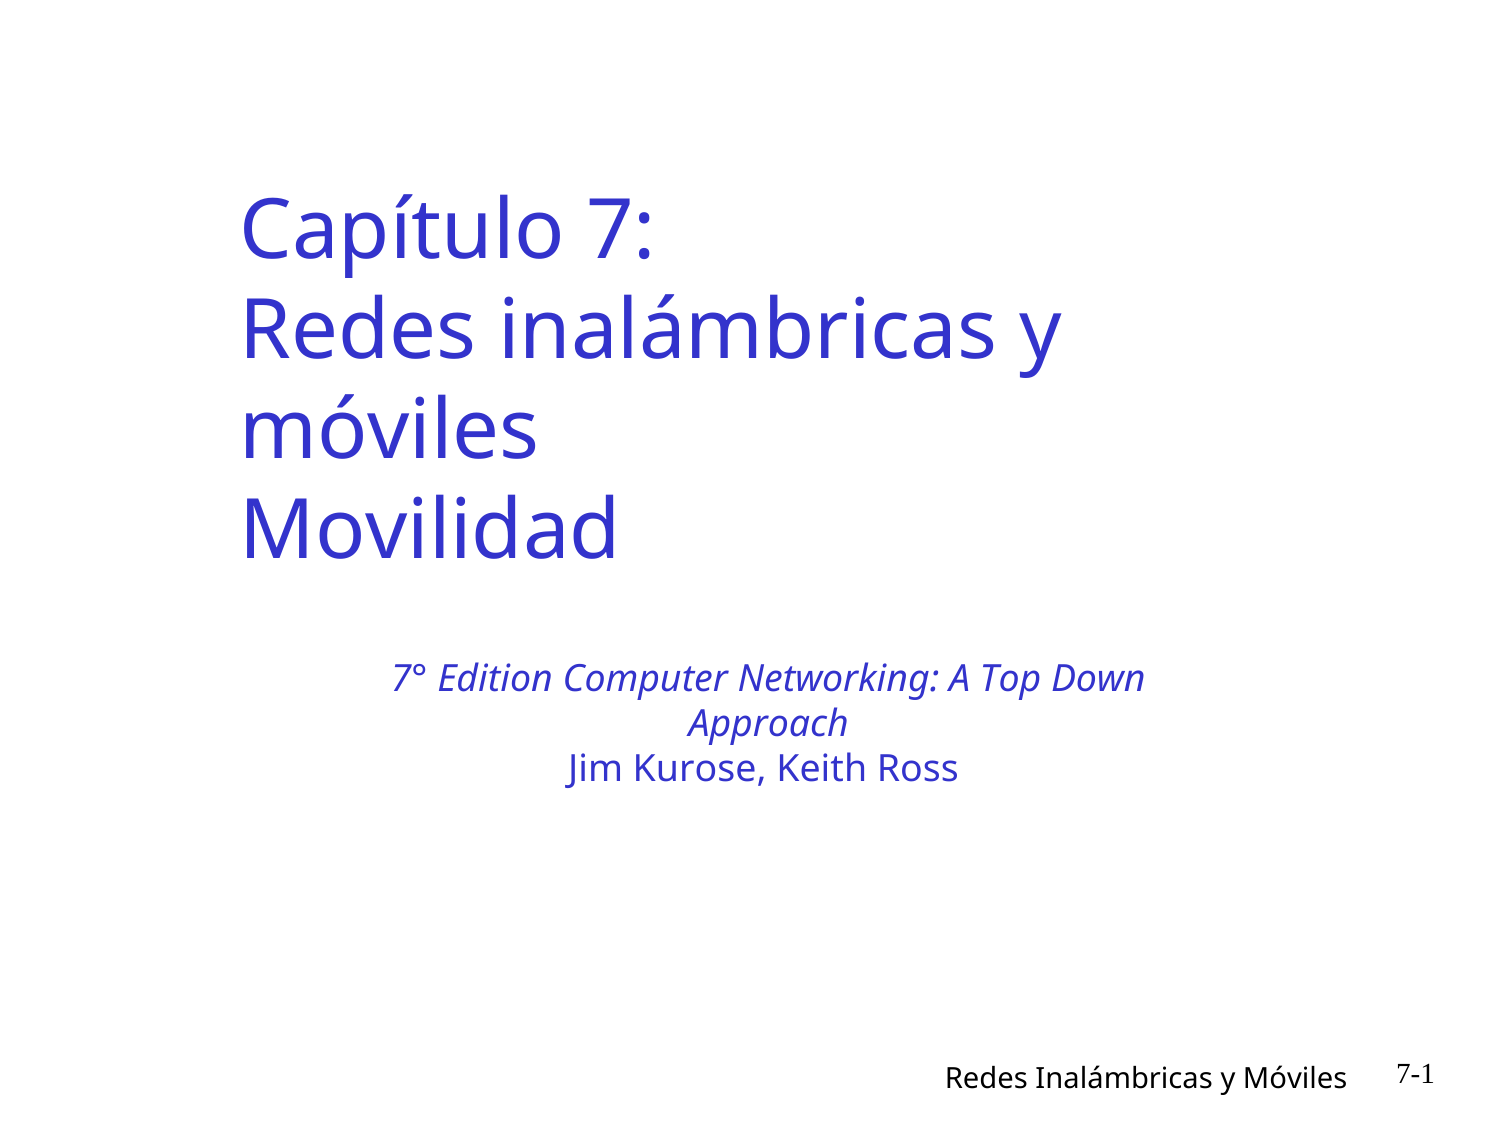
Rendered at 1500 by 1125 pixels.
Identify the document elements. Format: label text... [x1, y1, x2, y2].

text_box 7° Edition Computer Networking: A Top Down Approach Jim Kurose, Keith Ross [374, 618, 1163, 825]
text_box Capítulo 7: Redes inalámbricas y móviles Movilidad [224, 187, 1163, 563]
